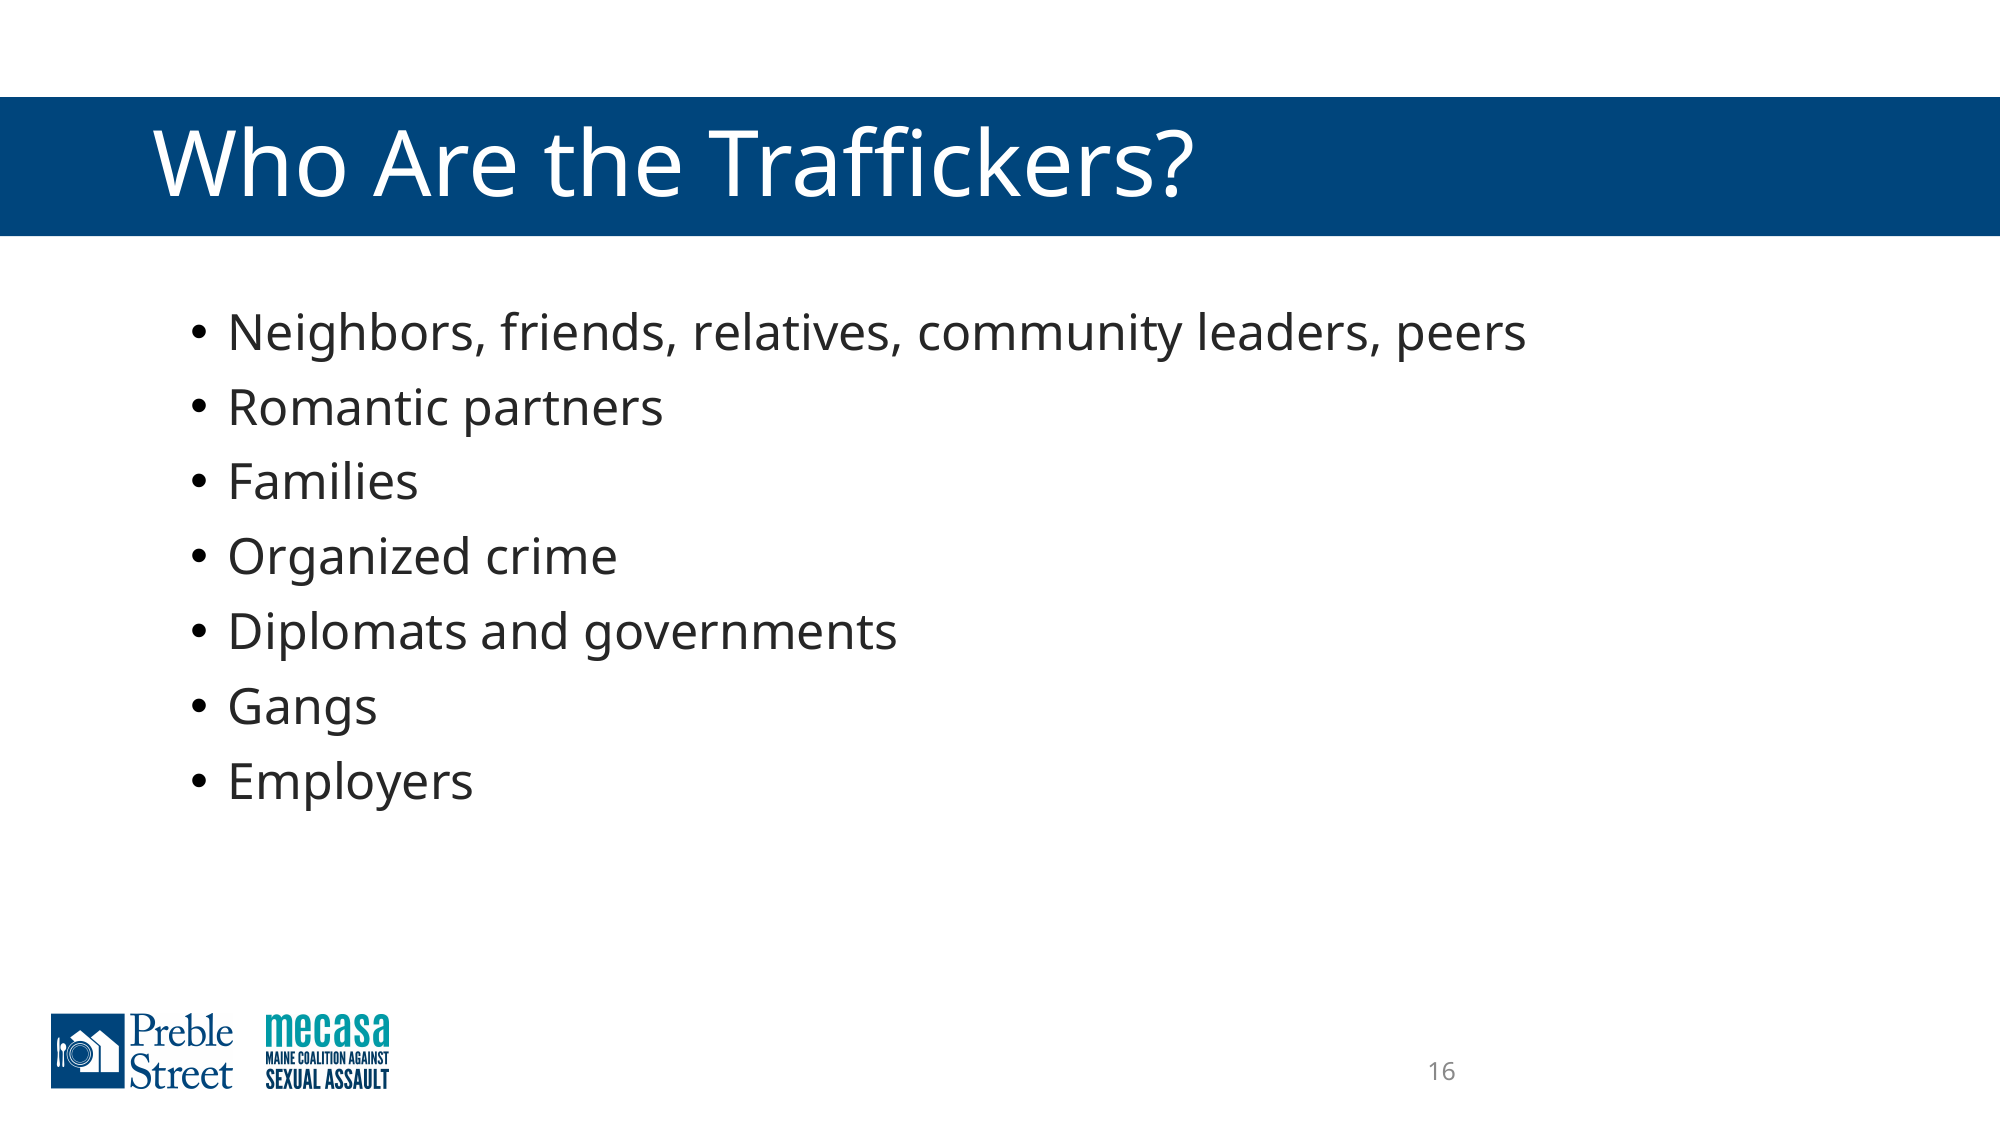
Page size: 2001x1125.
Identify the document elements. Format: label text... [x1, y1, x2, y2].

list Neighbors, friends, relatives, community leaders, peers Romantic partners Families Organized crime Diplomats and governments Gangs Employers [137, 299, 1863, 955]
slide_number 16 [1412, 1042, 1863, 1103]
title Who Are the Traffickers? [137, 57, 1863, 276]
